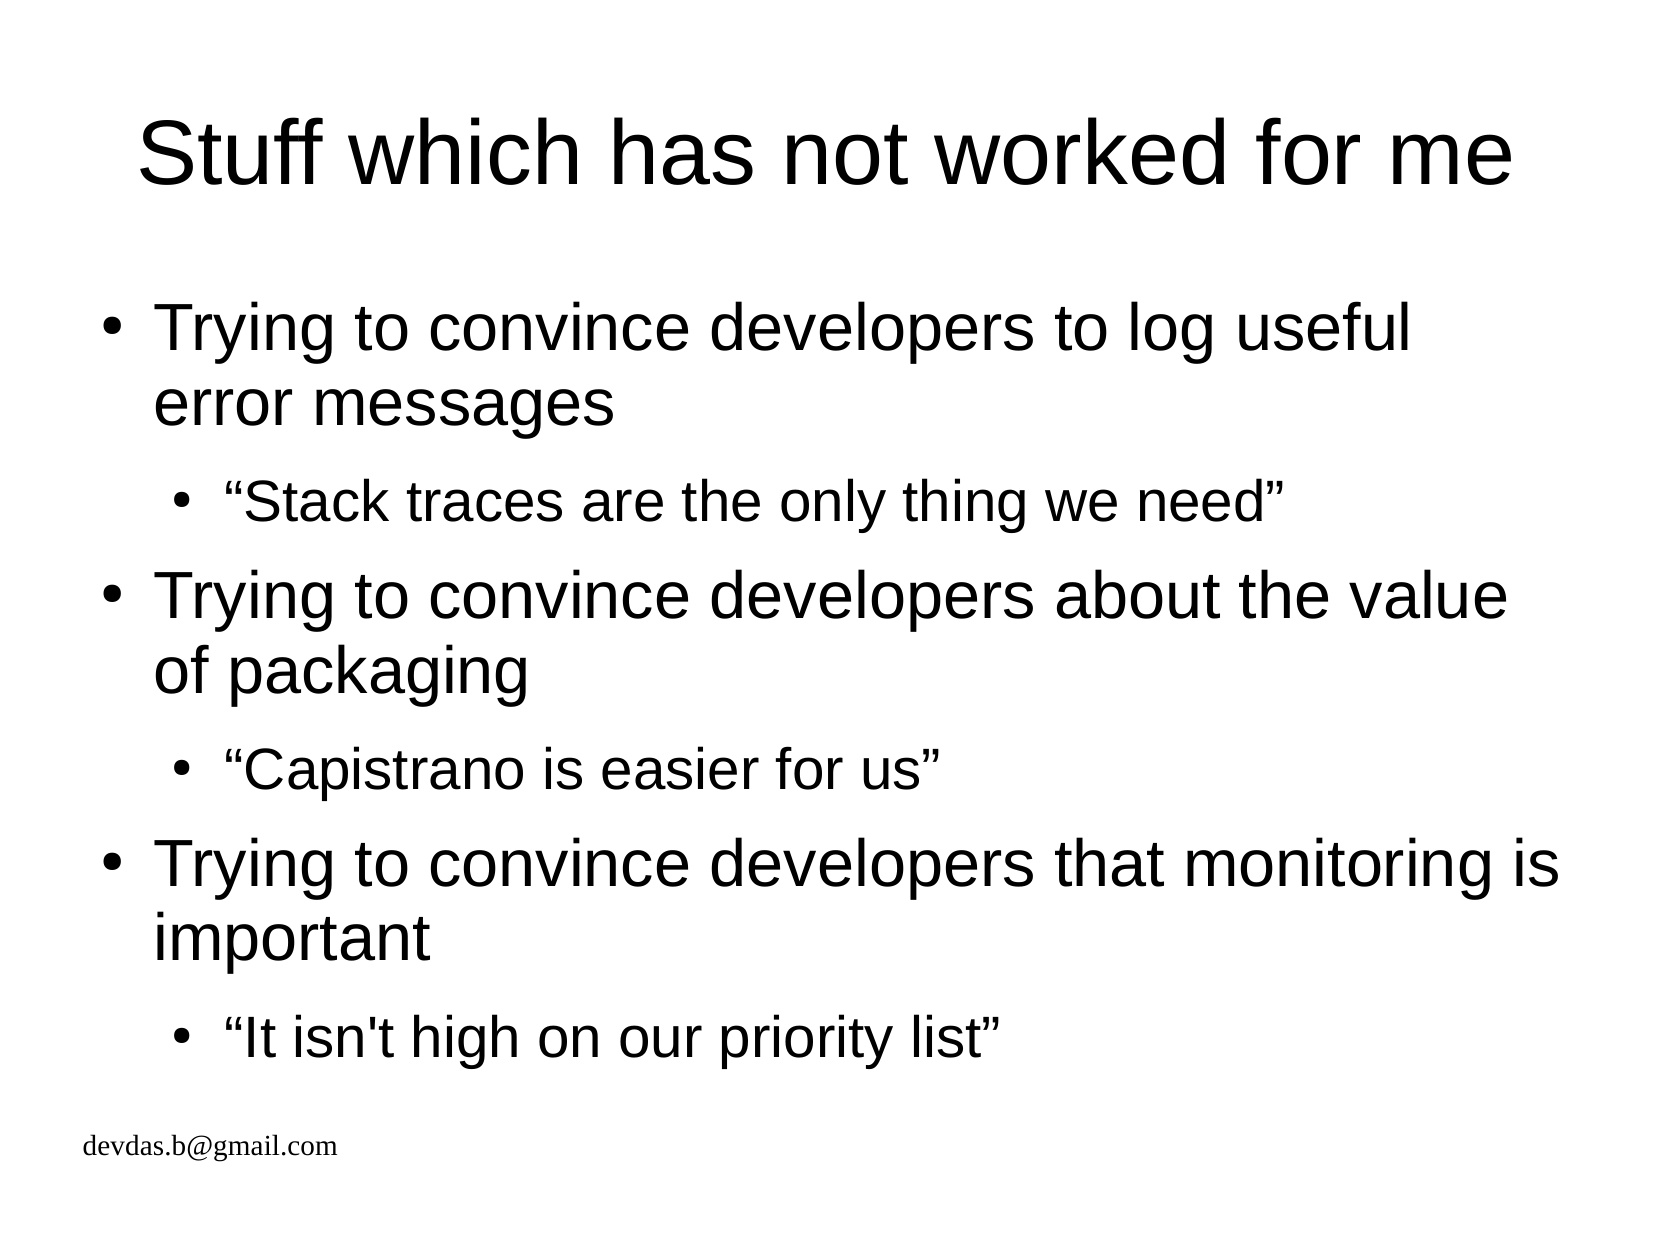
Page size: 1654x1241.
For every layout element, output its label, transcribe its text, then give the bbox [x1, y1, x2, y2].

list Trying to convince developers to log useful error messages “Stack traces are the only thing we need” Trying to convince developers about the value of packaging “Capistrano is easier for us” Trying to convince developers that monitoring is important “It isn't high on our priority list” [82, 290, 1571, 1109]
title Stuff which has not worked for me [82, 49, 1571, 257]
